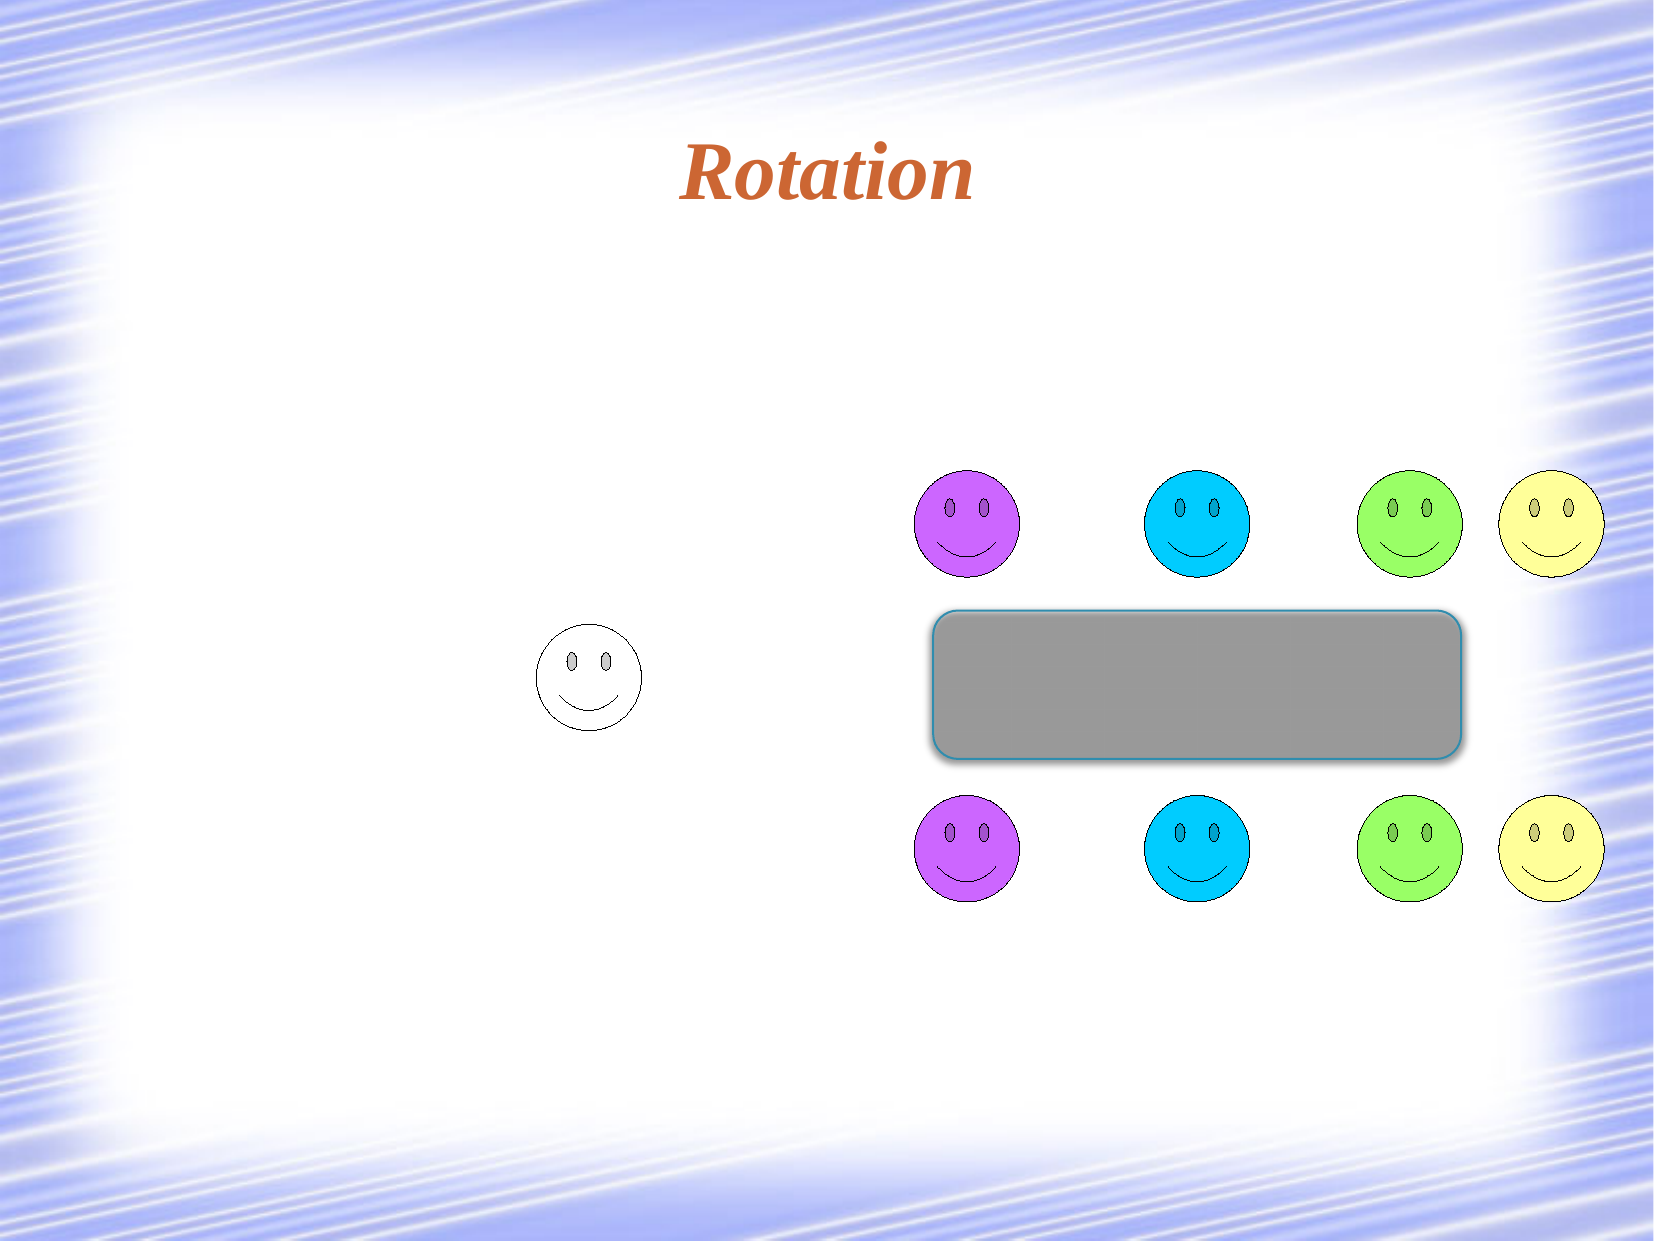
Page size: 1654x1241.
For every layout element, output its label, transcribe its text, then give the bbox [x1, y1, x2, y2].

text_box [1144, 795, 1250, 902]
text_box [914, 470, 1020, 578]
text_box [1357, 795, 1463, 902]
text_box [1144, 470, 1250, 578]
title Rotation [121, 67, 1534, 275]
text_box [1498, 795, 1605, 902]
picture [0, 0, 1654, 1241]
text_box [1357, 470, 1463, 578]
text_box [1498, 470, 1605, 578]
text_box [914, 795, 1020, 902]
text_box [536, 624, 642, 731]
